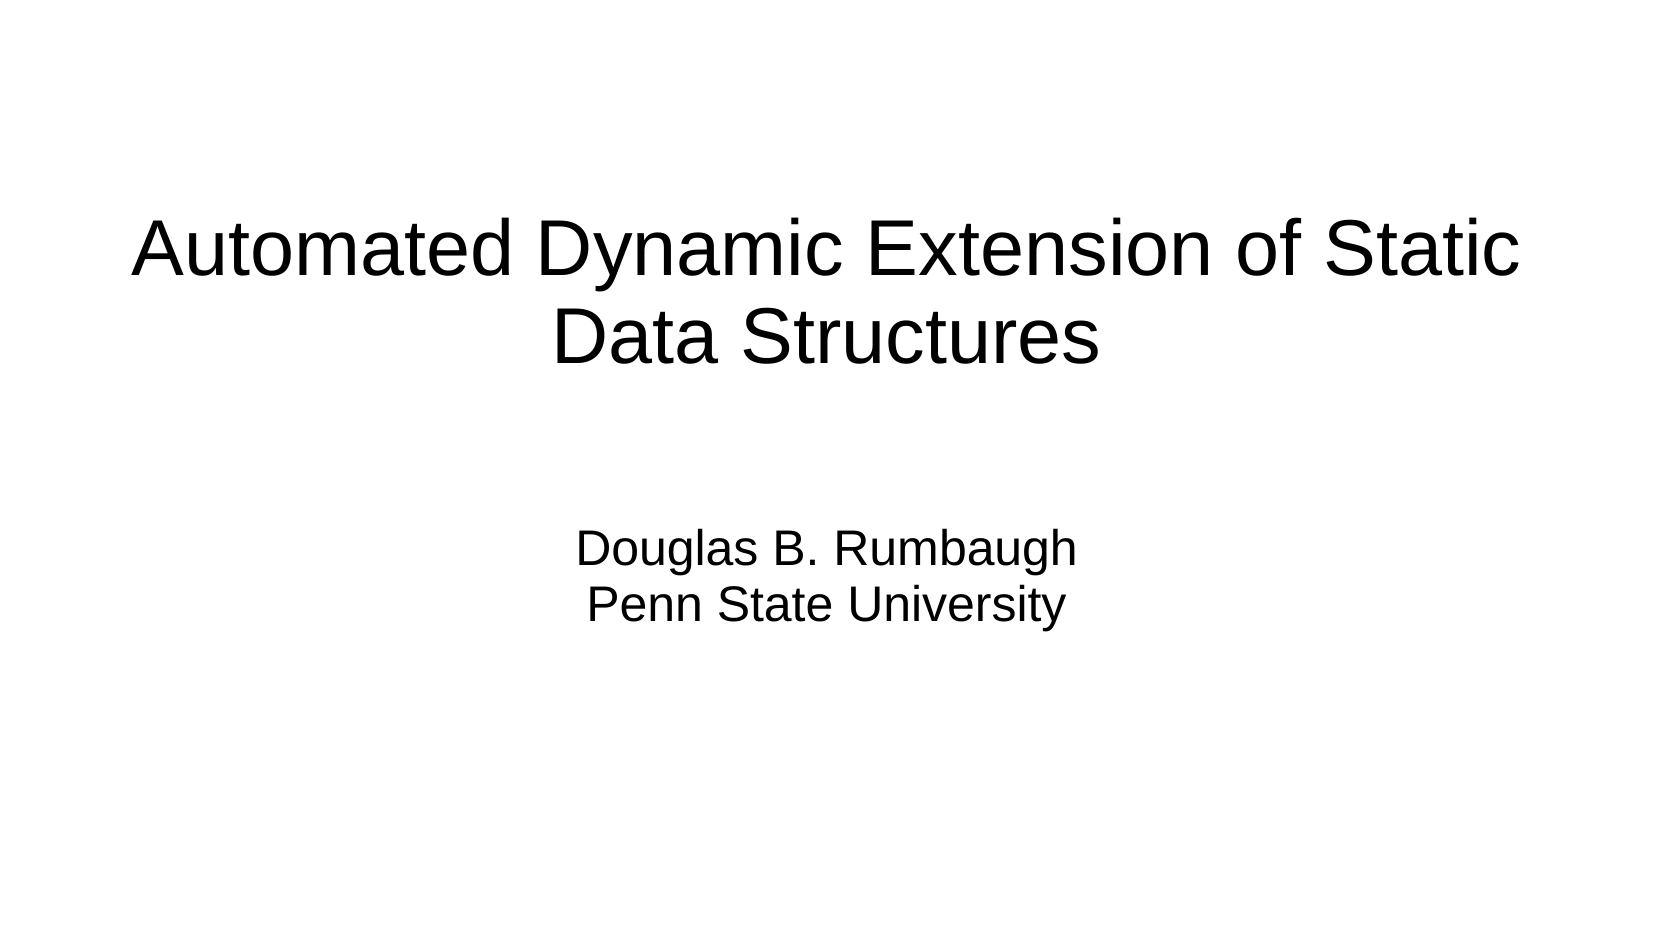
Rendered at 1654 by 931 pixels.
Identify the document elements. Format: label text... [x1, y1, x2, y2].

subtitle Douglas B. Rumbaugh Penn State University [82, 306, 1571, 846]
title Automated Dynamic Extension of Static Data Structures [82, 189, 1571, 306]
